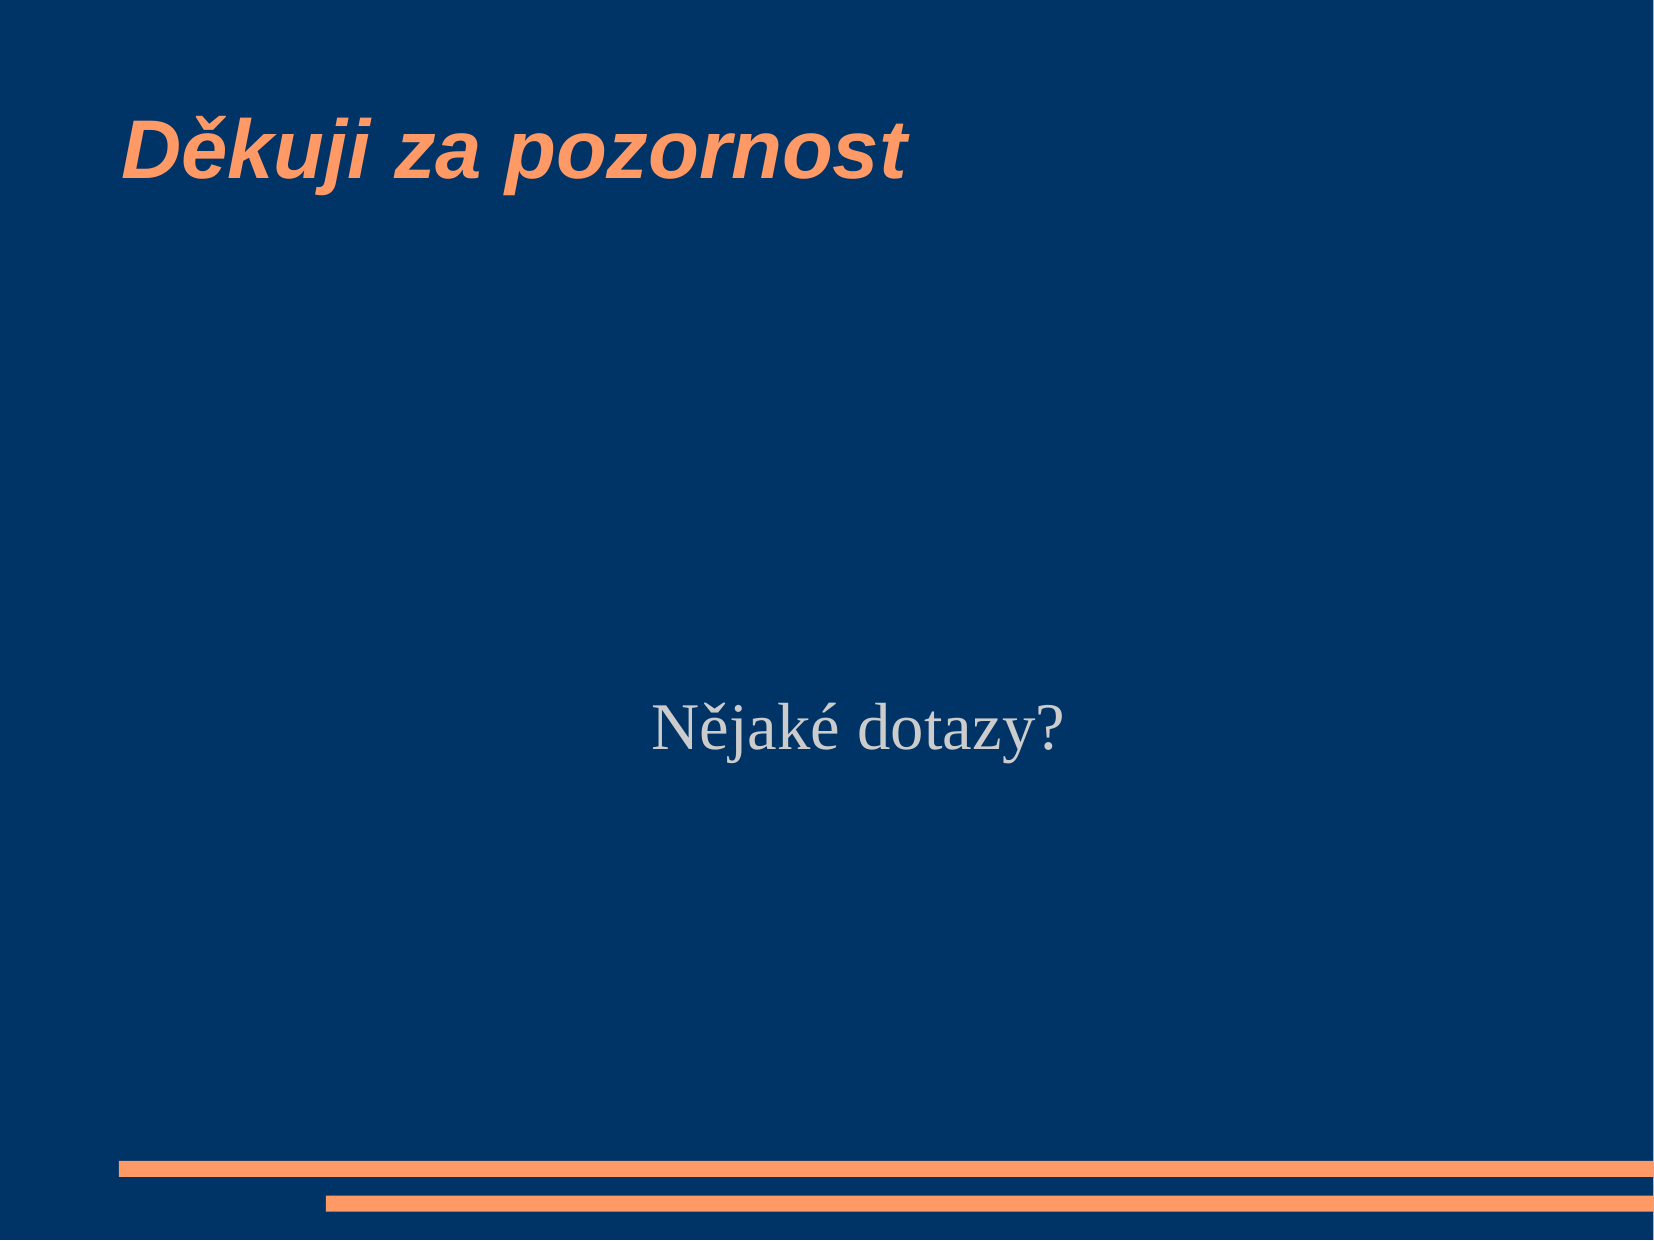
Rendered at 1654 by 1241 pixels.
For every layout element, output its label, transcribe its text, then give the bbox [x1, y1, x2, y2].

subtitle Nějaké dotazy? [121, 322, 1561, 1133]
title Děkuji za pozornost [121, 46, 1534, 254]
